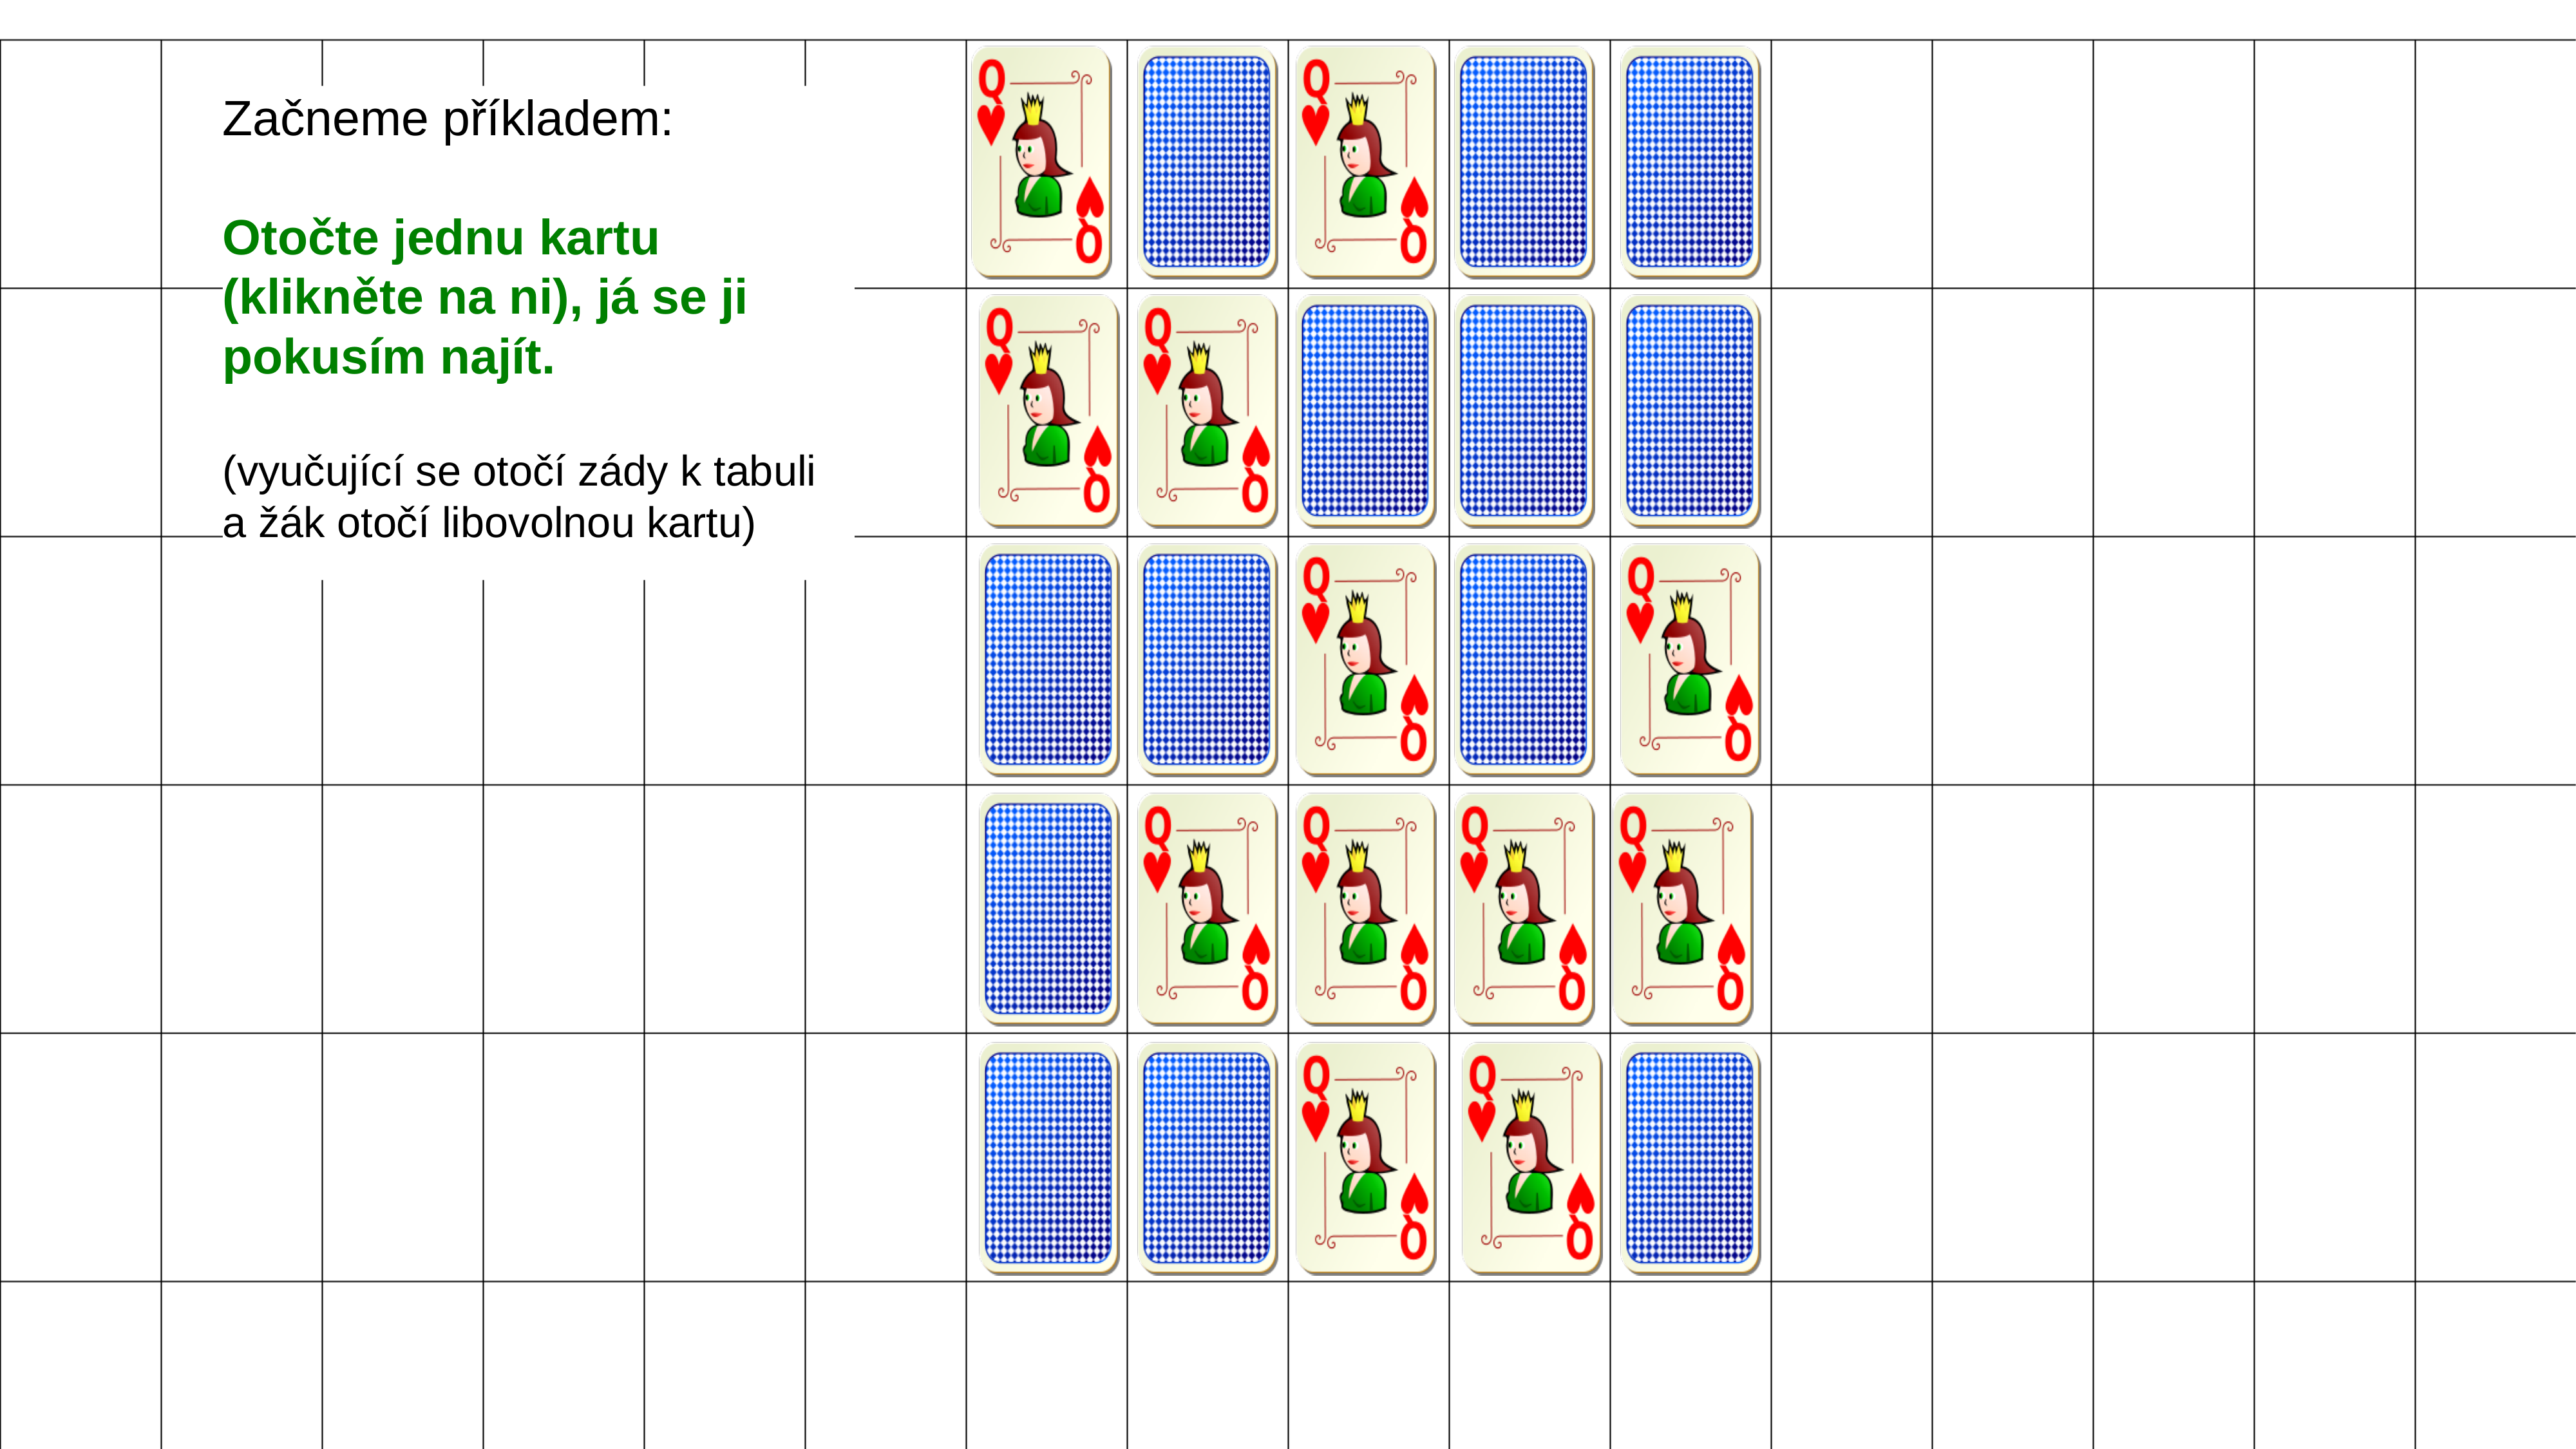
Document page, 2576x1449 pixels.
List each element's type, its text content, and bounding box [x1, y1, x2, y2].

picture [0, 0, 2576, 1449]
text_box Začneme příkladem: Otočte jednu kartu (klikněte na ni), já se ji pokusím najít. (vyučující se otočí zády k tabuli a žák otočí libovolnou kartu) [222, 86, 855, 580]
